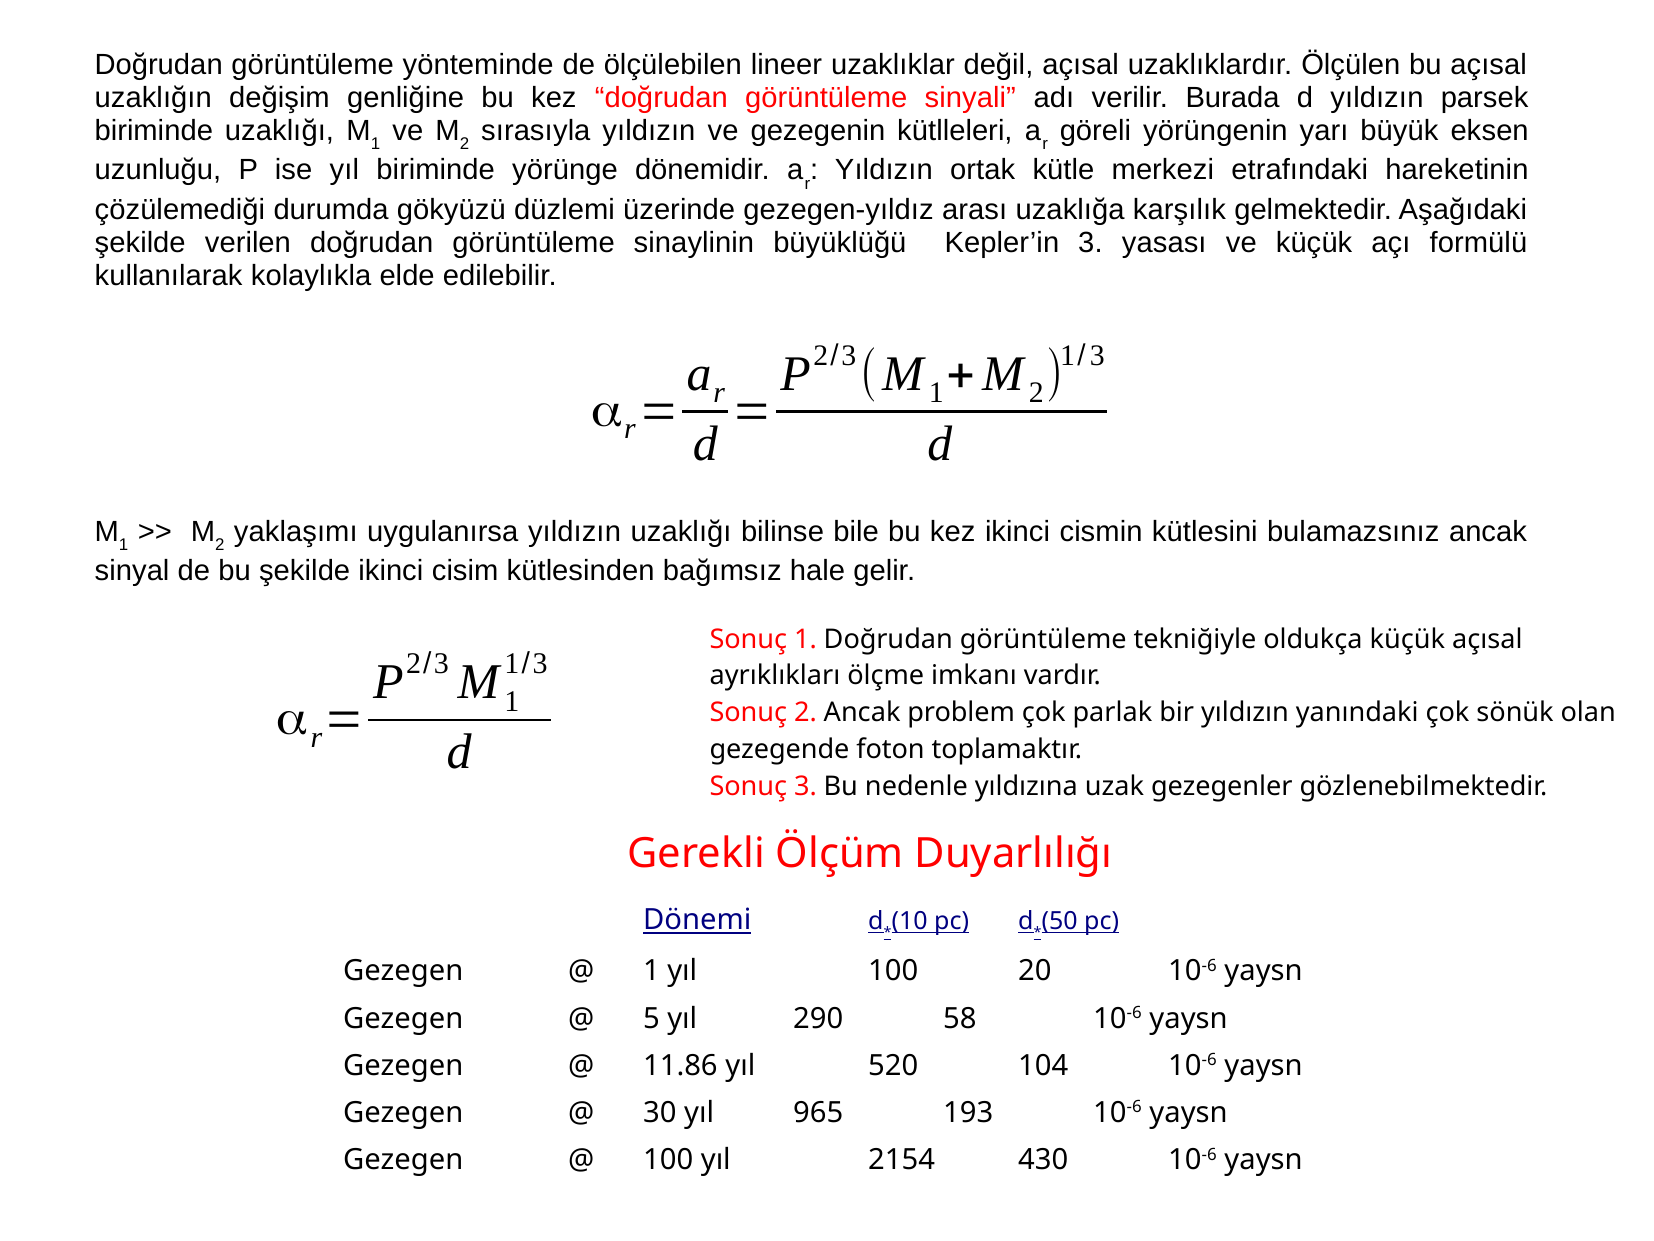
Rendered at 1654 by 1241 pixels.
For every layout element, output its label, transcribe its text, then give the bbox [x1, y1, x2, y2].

text_box Dönemi d*(10 pc) d*(50 pc) Gezegen @ 1 yıl 100 20 10-6 yaysn Gezegen @ 5 yıl 290 58 10-6 yaysn Gezegen @ 11.86 yıl 520 104 10-6 yaysn Gezegen @ 30 yıl 965 193 10-6 yaysn Gezegen @ 100 yıl 2154 430 10-6 yaysn [328, 903, 1359, 1186]
chart [585, 338, 1116, 471]
text_box Doğrudan görüntüleme yönteminde de ölçülebilen lineer uzaklıklar değil, açısal uzaklıklardır. Ölçülen bu açısal uzaklığın değişim genliğine bu kez “doğrudan görüntüleme sinyali” adı verilir. Burada d yıldızın parsek biriminde uzaklığı, M1 ve M2 sırasıyla yıldızın ve gezegenin kütlleleri, ar göreli yörüngenin yarı büyük eksen uzunluğu, P ise yıl biriminde yörünge dönemidir. ar: Yıldızın ortak kütle merkezi etrafındaki hareketinin çözülemediği durumda gökyüzü düzlemi üzerinde gezegen-yıldız arası uzaklığa karşılık gelmektedir. Aşağıdaki şekilde verilen doğrudan görüntüleme sinaylinin büyüklüğü Kepler’in 3. yasası ve küçük açı formülü kullanılarak kolaylıkla elde edilebilir. [79, 40, 1545, 299]
text_box Sonuç 1. Doğrudan görüntüleme tekniğiyle oldukça küçük açısal ayrıklıkları ölçme imkanı vardır. Sonuç 2. Ancak problem çok parlak bir yıldızın yanındaki çok sönük olan gezegende foton toplamaktır. Sonuç 3. Bu nedenle yıldızına uzak gezegenler gözlenebilmektedir. [694, 612, 1636, 792]
text_box Gerekli Ölçüm Duyarlılığı [164, 815, 1575, 903]
text_box M1 >> M2 yaklaşımı uygulanırsa yıldızın uzaklığı bilinse bile bu kez ikinci cismin kütlesini bulamazsınız ancak sinyal de bu şekilde ikinci cisim kütlesinden bağımsız hale gelir. [79, 507, 1545, 595]
chart [270, 647, 560, 780]
